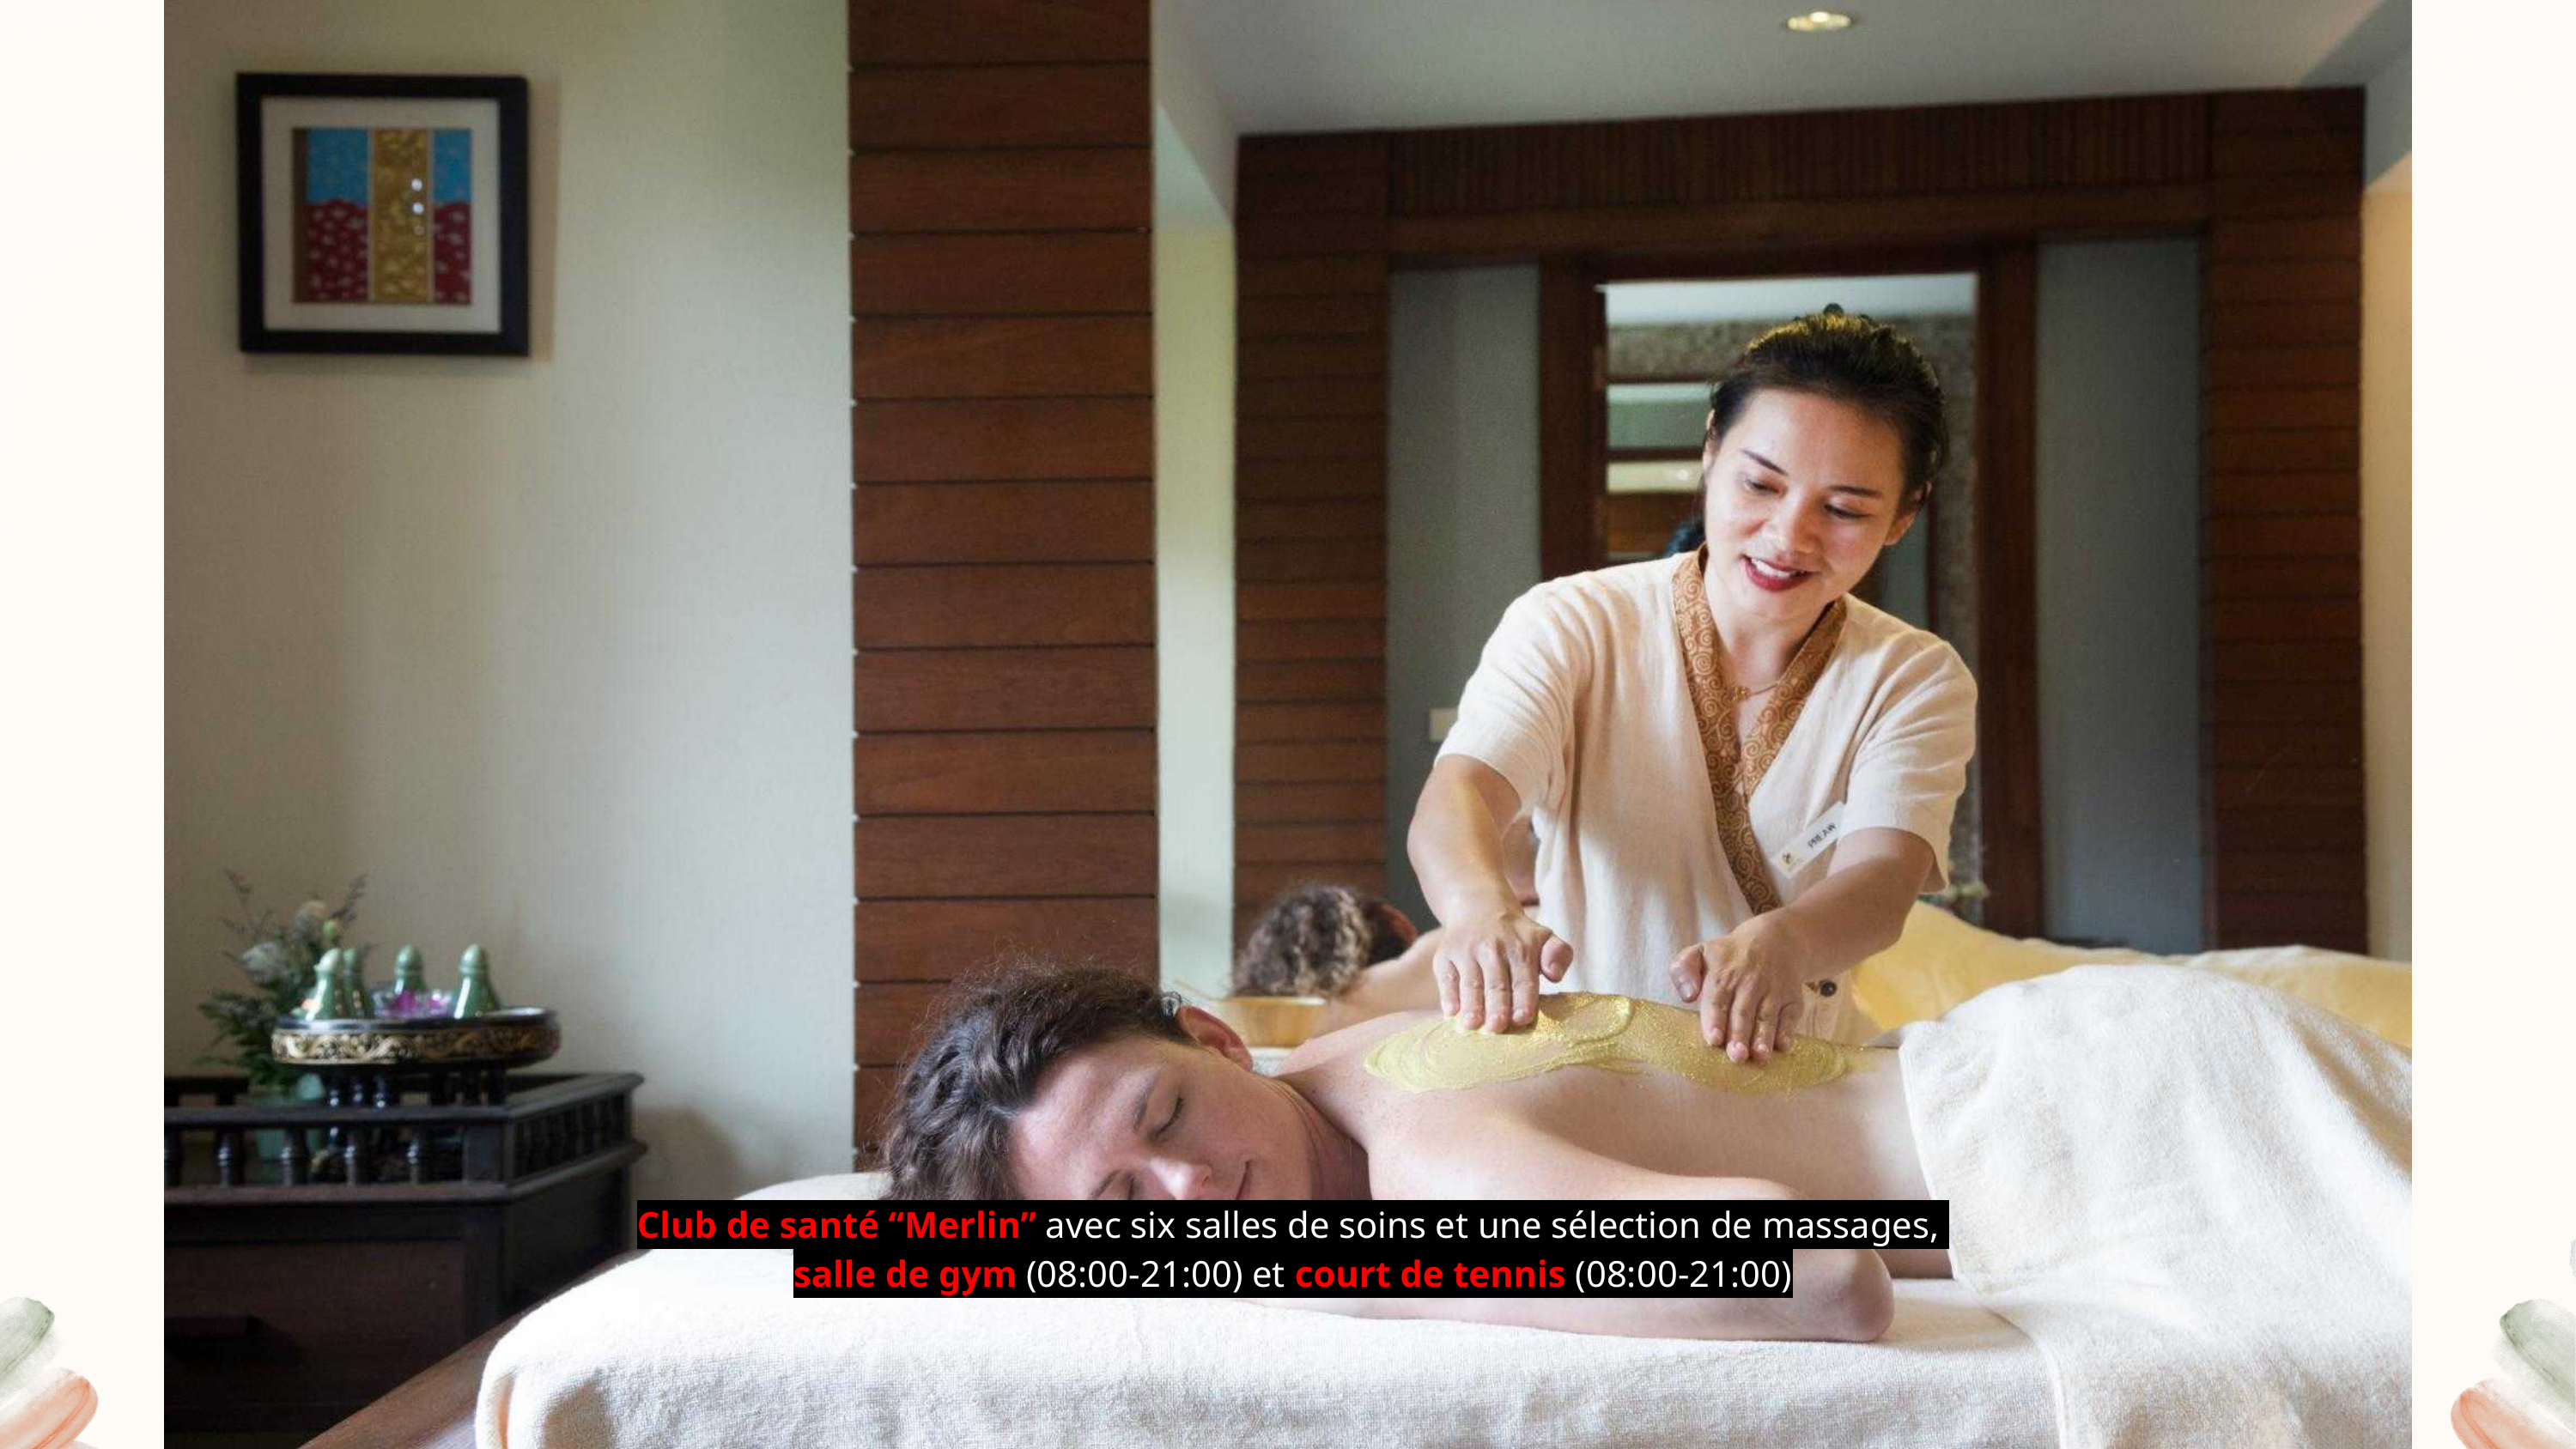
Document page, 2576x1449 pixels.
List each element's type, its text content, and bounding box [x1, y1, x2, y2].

text_box Club de santé “Merlin” avec six salles de soins et une sélection de massages, salle de gym (08:00-21:00) et court de tennis (08:00-21:00) [416, 1193, 2171, 1314]
picture [0, 0, 2576, 1449]
